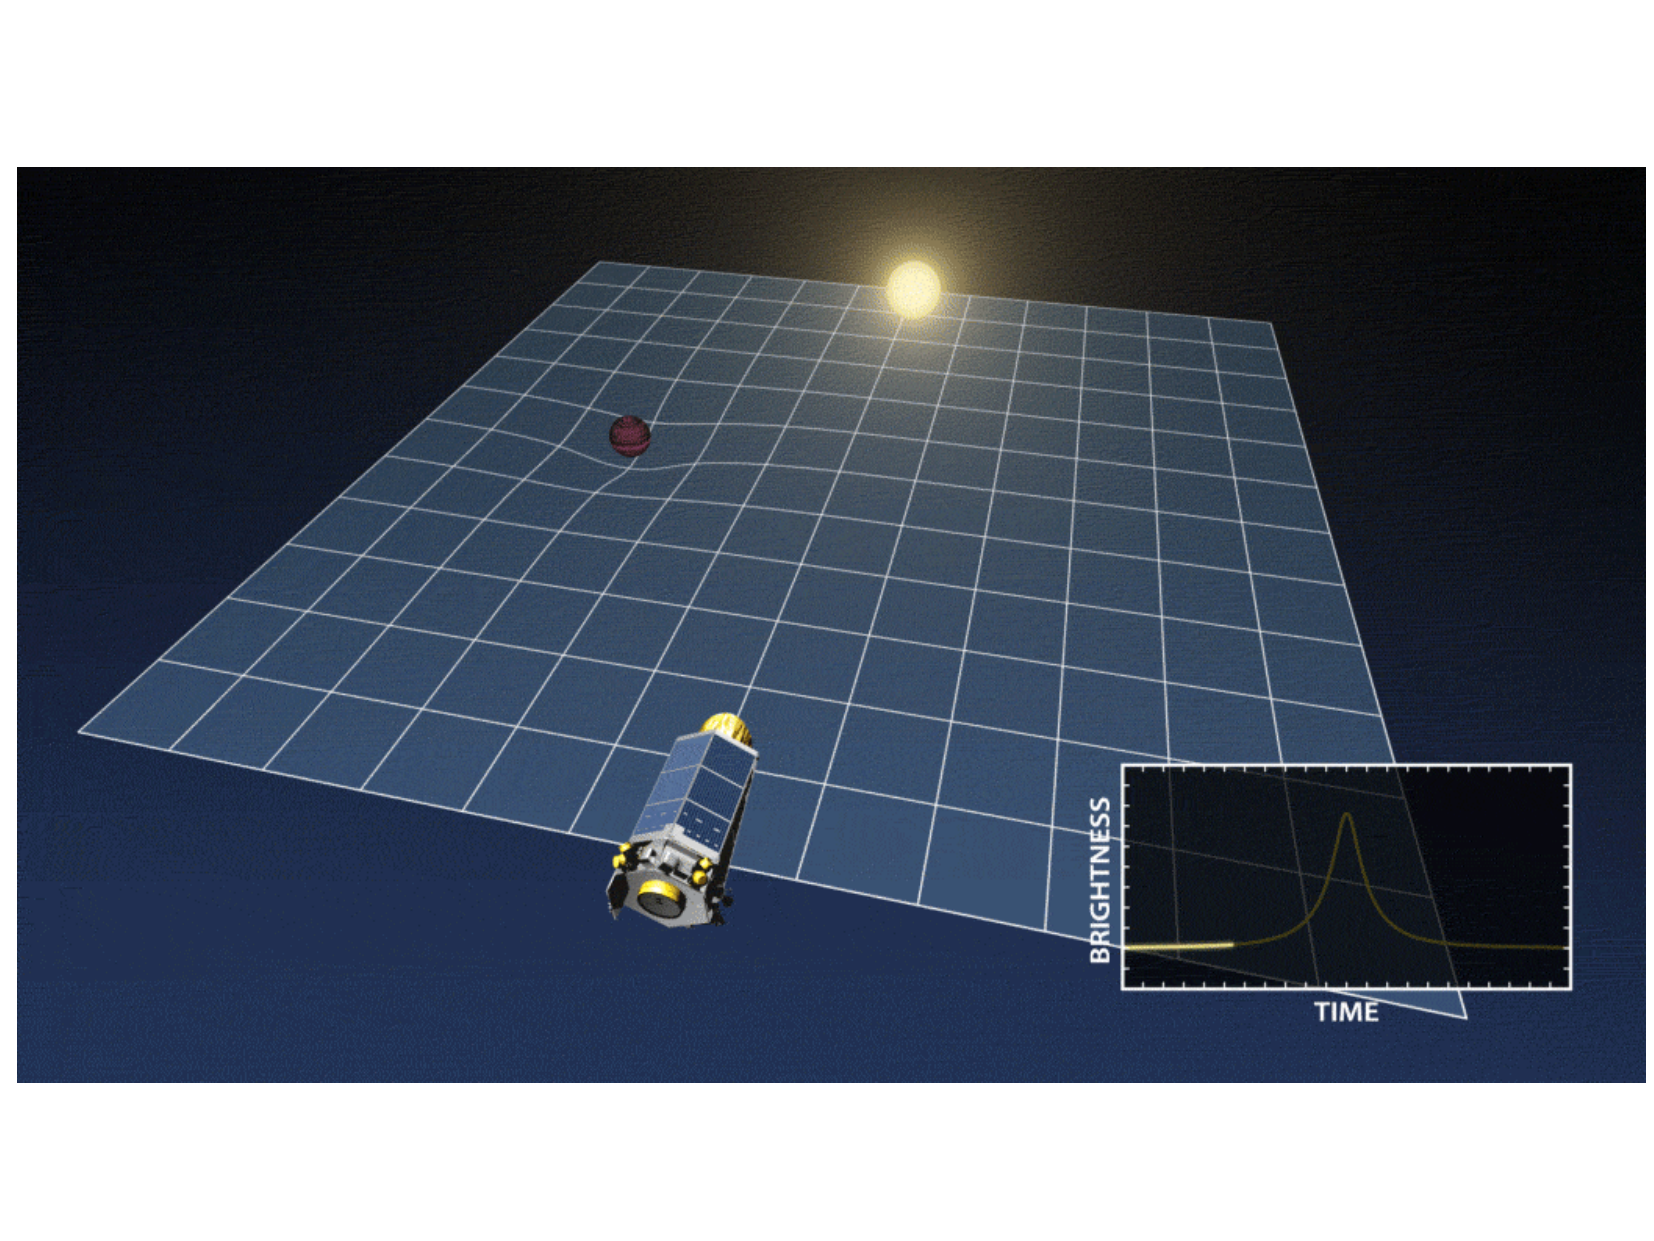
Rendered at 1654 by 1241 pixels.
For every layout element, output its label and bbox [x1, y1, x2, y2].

picture [17, 167, 1646, 1083]
